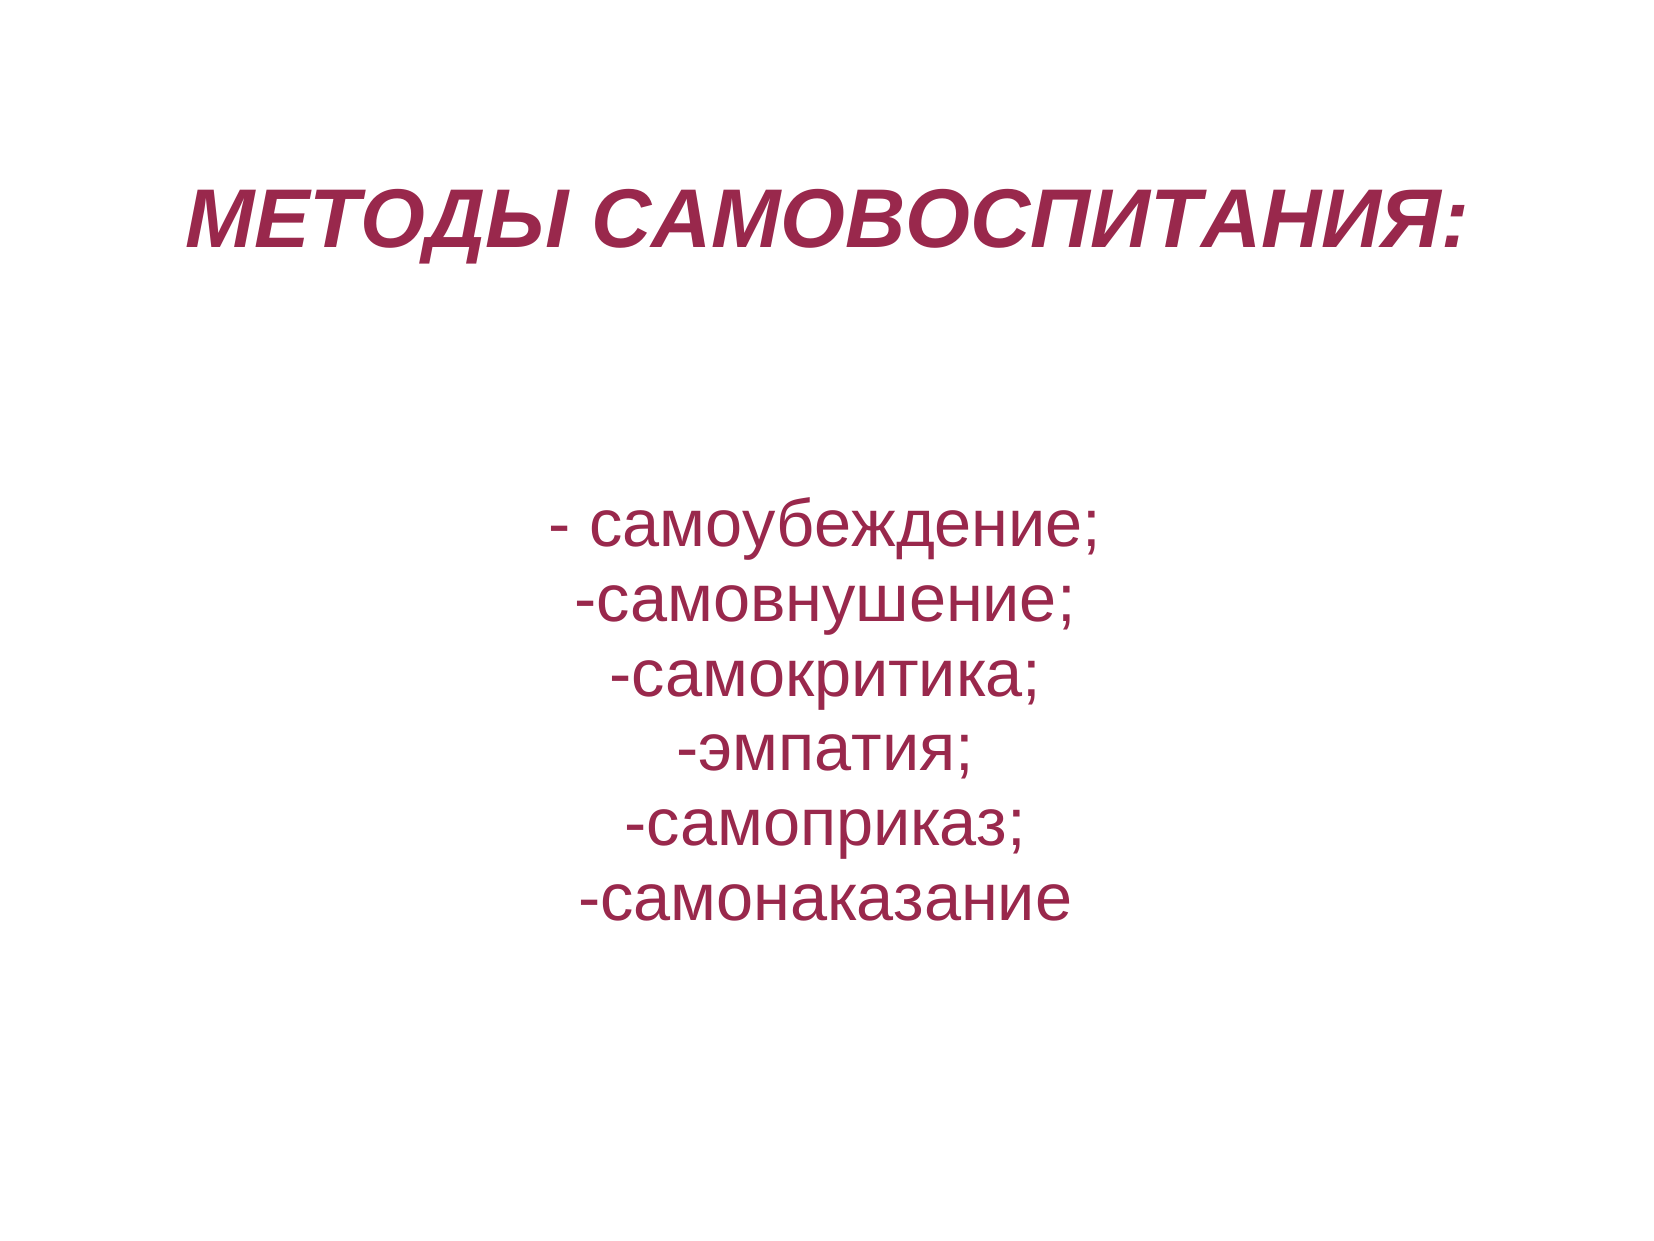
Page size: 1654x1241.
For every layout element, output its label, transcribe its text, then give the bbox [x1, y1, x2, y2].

subtitle - самоубеждение; -самовнушение; -самокритика; -эмпатия; -самоприказ; -самонаказание [134, 350, 1516, 1070]
title МЕТОДЫ САМОВОСПИТАНИЯ: [121, 114, 1534, 322]
